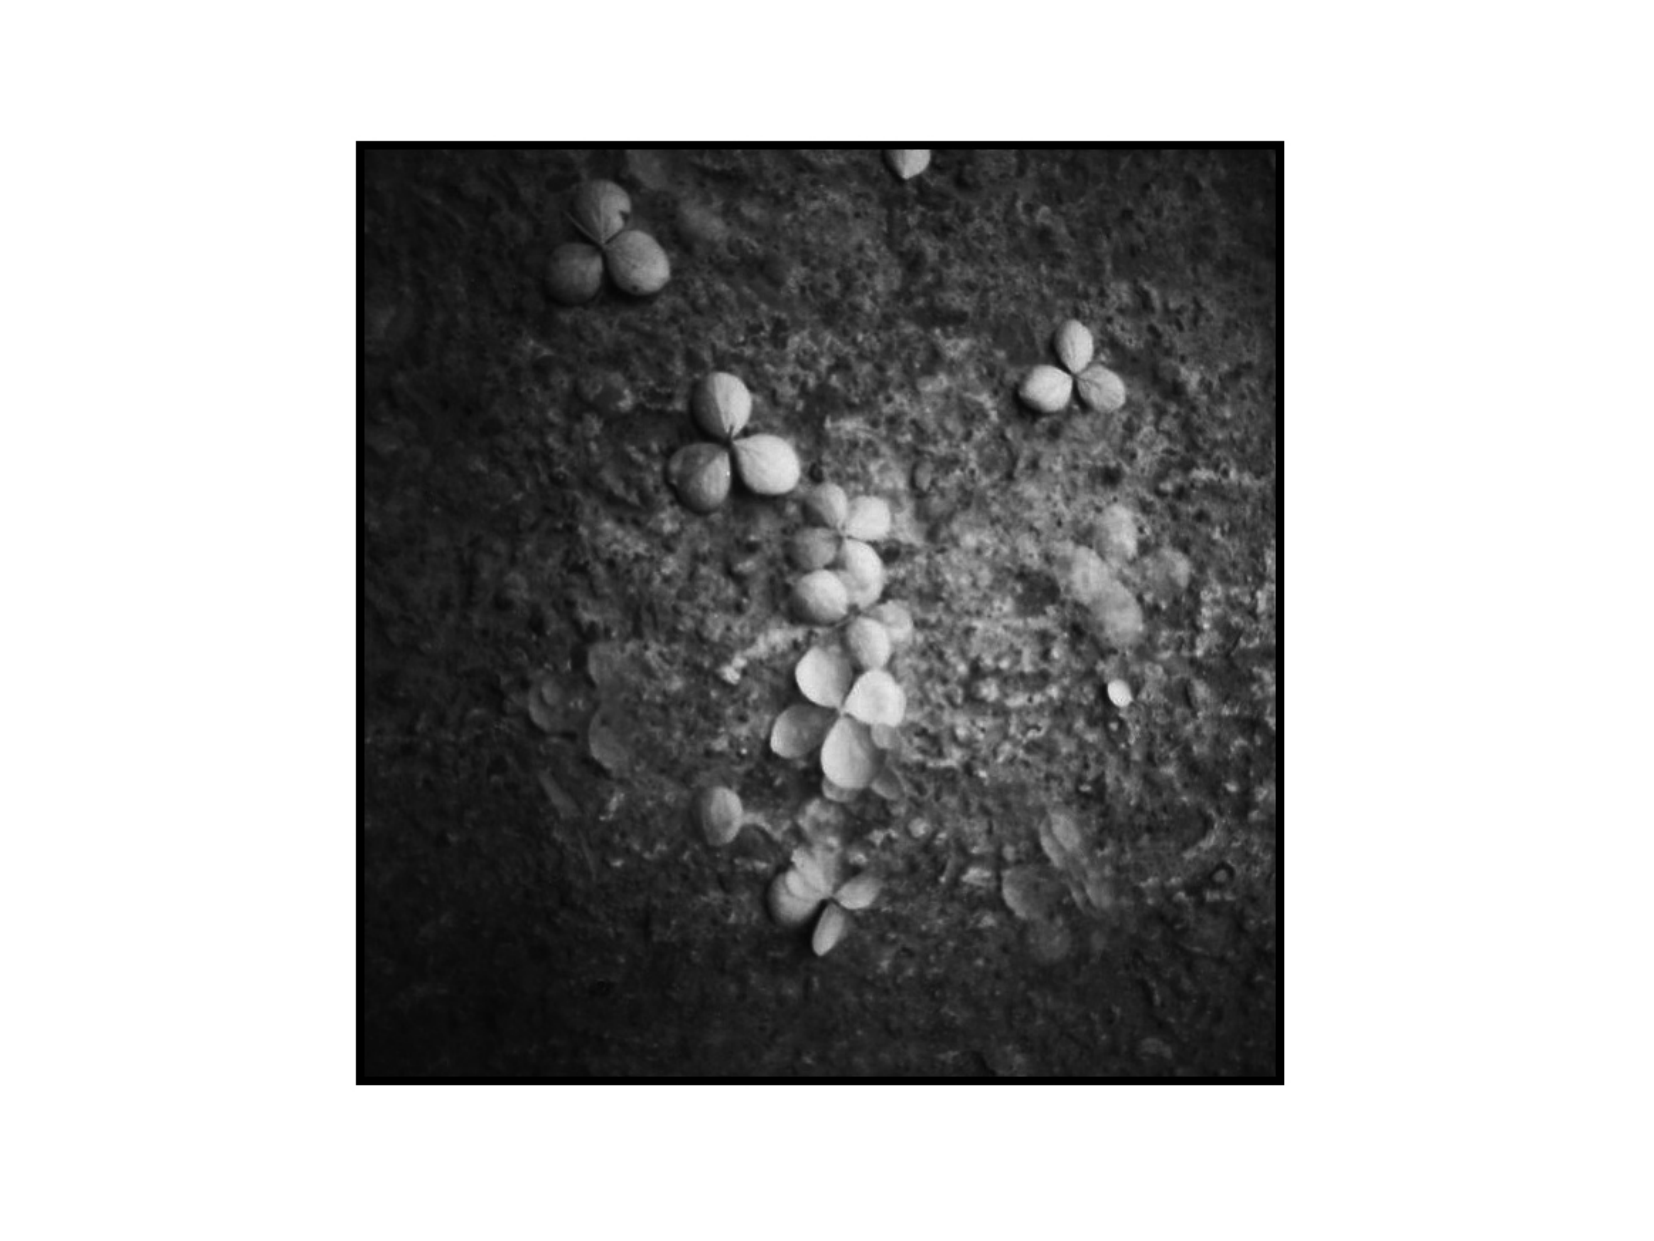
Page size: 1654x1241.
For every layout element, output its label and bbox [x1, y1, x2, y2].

picture [214, 0, 1428, 1229]
